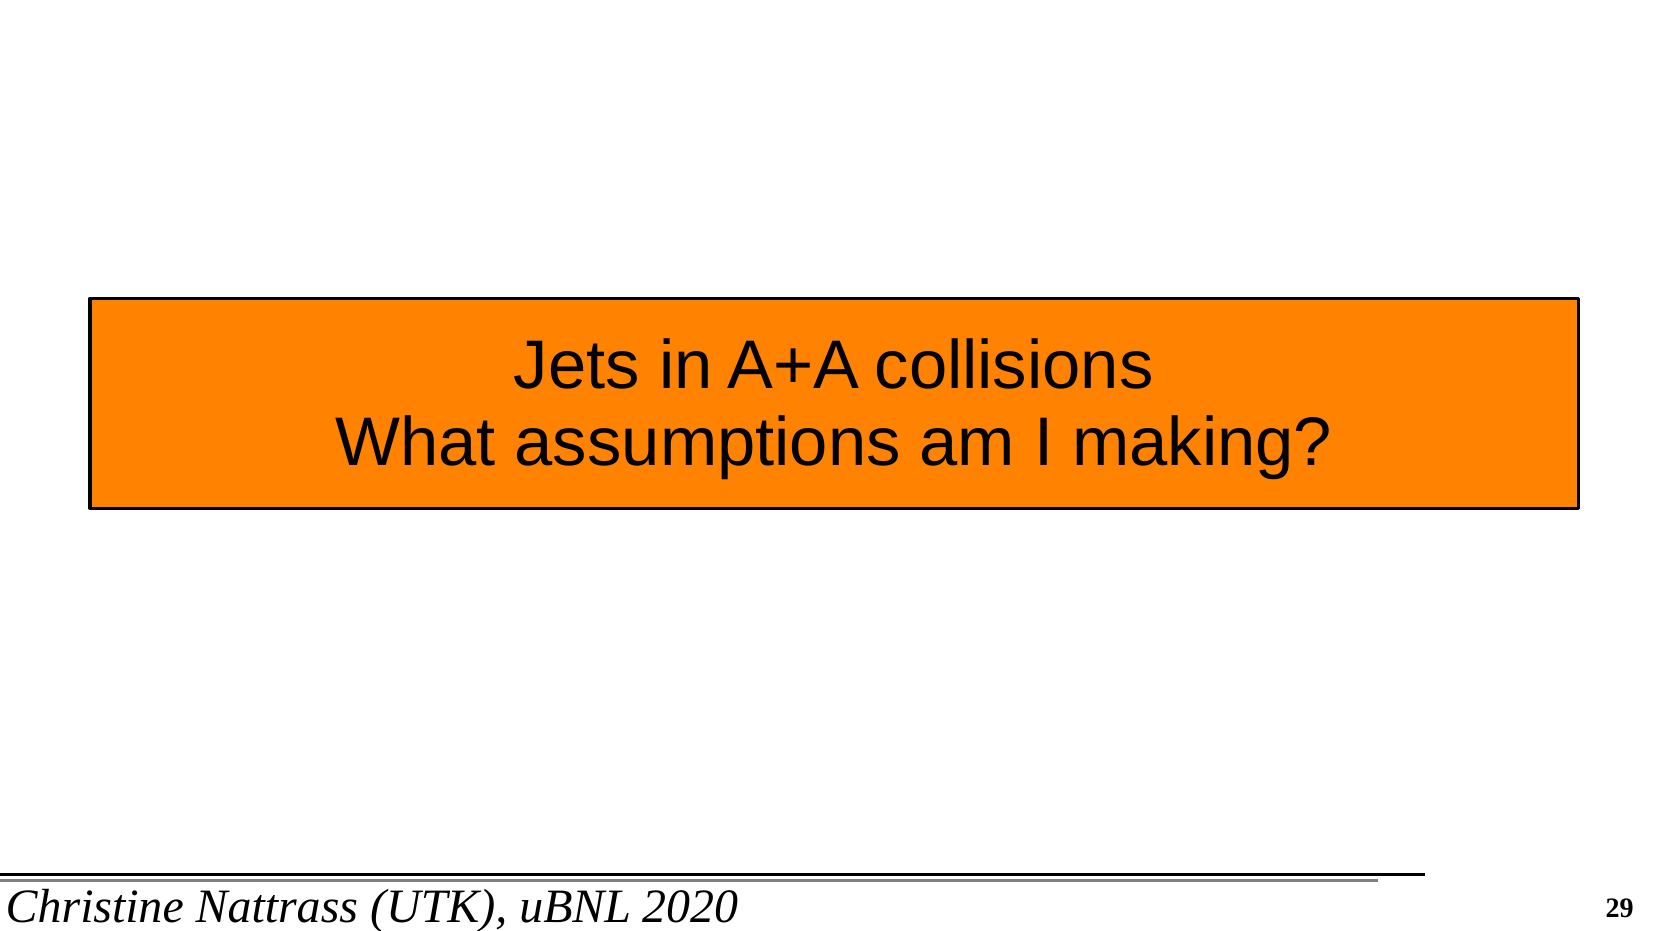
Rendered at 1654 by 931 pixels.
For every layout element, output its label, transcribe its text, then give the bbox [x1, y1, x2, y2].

title Jets in A+A collisions What assumptions am I making? [90, 298, 1579, 509]
